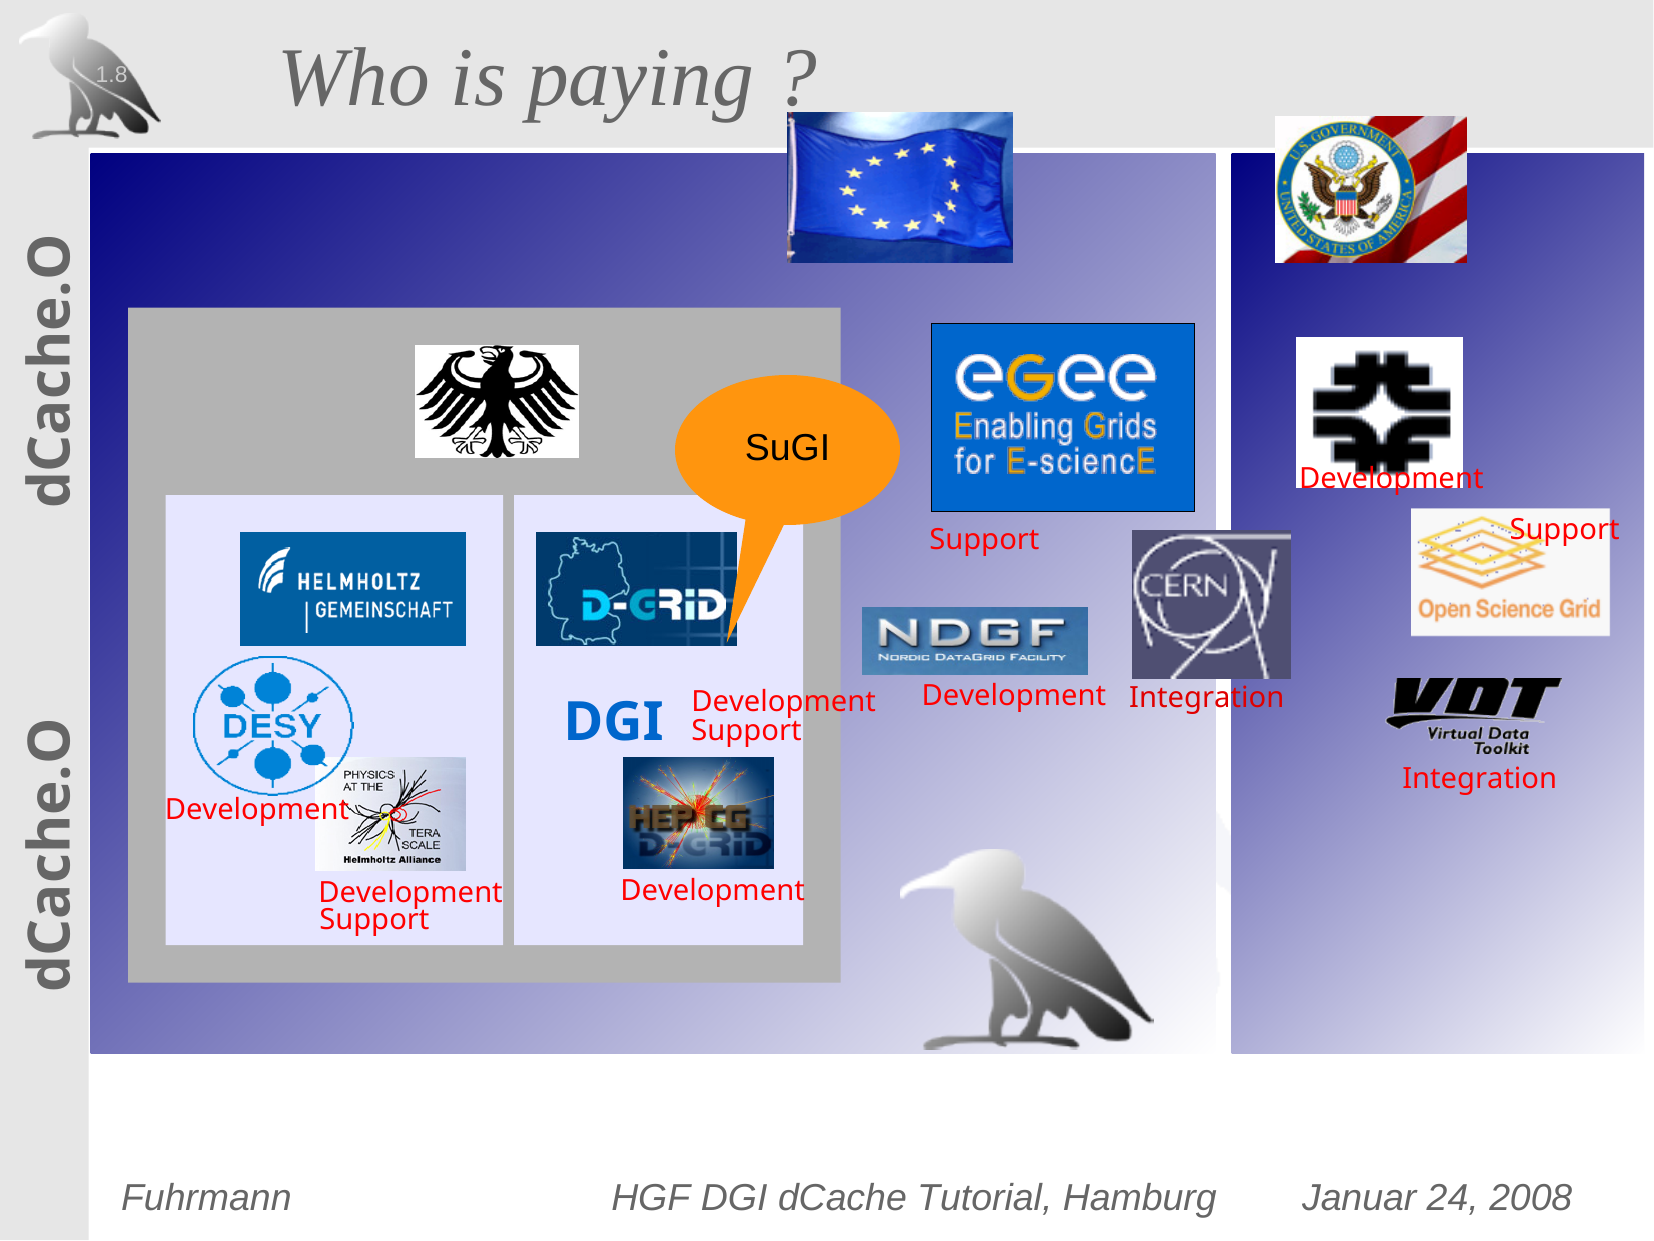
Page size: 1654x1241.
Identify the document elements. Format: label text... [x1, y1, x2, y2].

picture [1383, 678, 1562, 754]
text_box Support [914, 511, 1047, 559]
picture [900, 849, 1154, 1051]
picture [787, 112, 1013, 263]
text_box Development [303, 863, 506, 912]
text_box Development [1284, 449, 1487, 498]
picture [1132, 530, 1291, 679]
picture [862, 607, 1088, 676]
picture [1296, 337, 1463, 449]
picture [240, 532, 466, 646]
text_box Development [150, 780, 352, 829]
picture [953, 354, 1157, 474]
text_box Support [1494, 500, 1628, 549]
picture [1275, 116, 1467, 263]
text_box Development [906, 666, 1109, 715]
text_box SuGI [730, 418, 846, 476]
text_box Support [304, 890, 437, 939]
picture [193, 656, 466, 863]
text_box Who is paying ? [262, 23, 833, 131]
text_box [90, 153, 1216, 1054]
picture [415, 345, 579, 458]
text_box [1231, 153, 1645, 1054]
picture [1411, 507, 1613, 638]
text_box Development [605, 861, 808, 909]
picture [19, 13, 161, 139]
picture [623, 757, 774, 861]
picture [536, 532, 737, 646]
text_box Support [676, 720, 809, 750]
text_box Integration [1114, 668, 1283, 717]
text_box Development [676, 672, 879, 720]
text_box Integration [1387, 750, 1556, 798]
text_box DGI [548, 675, 675, 751]
